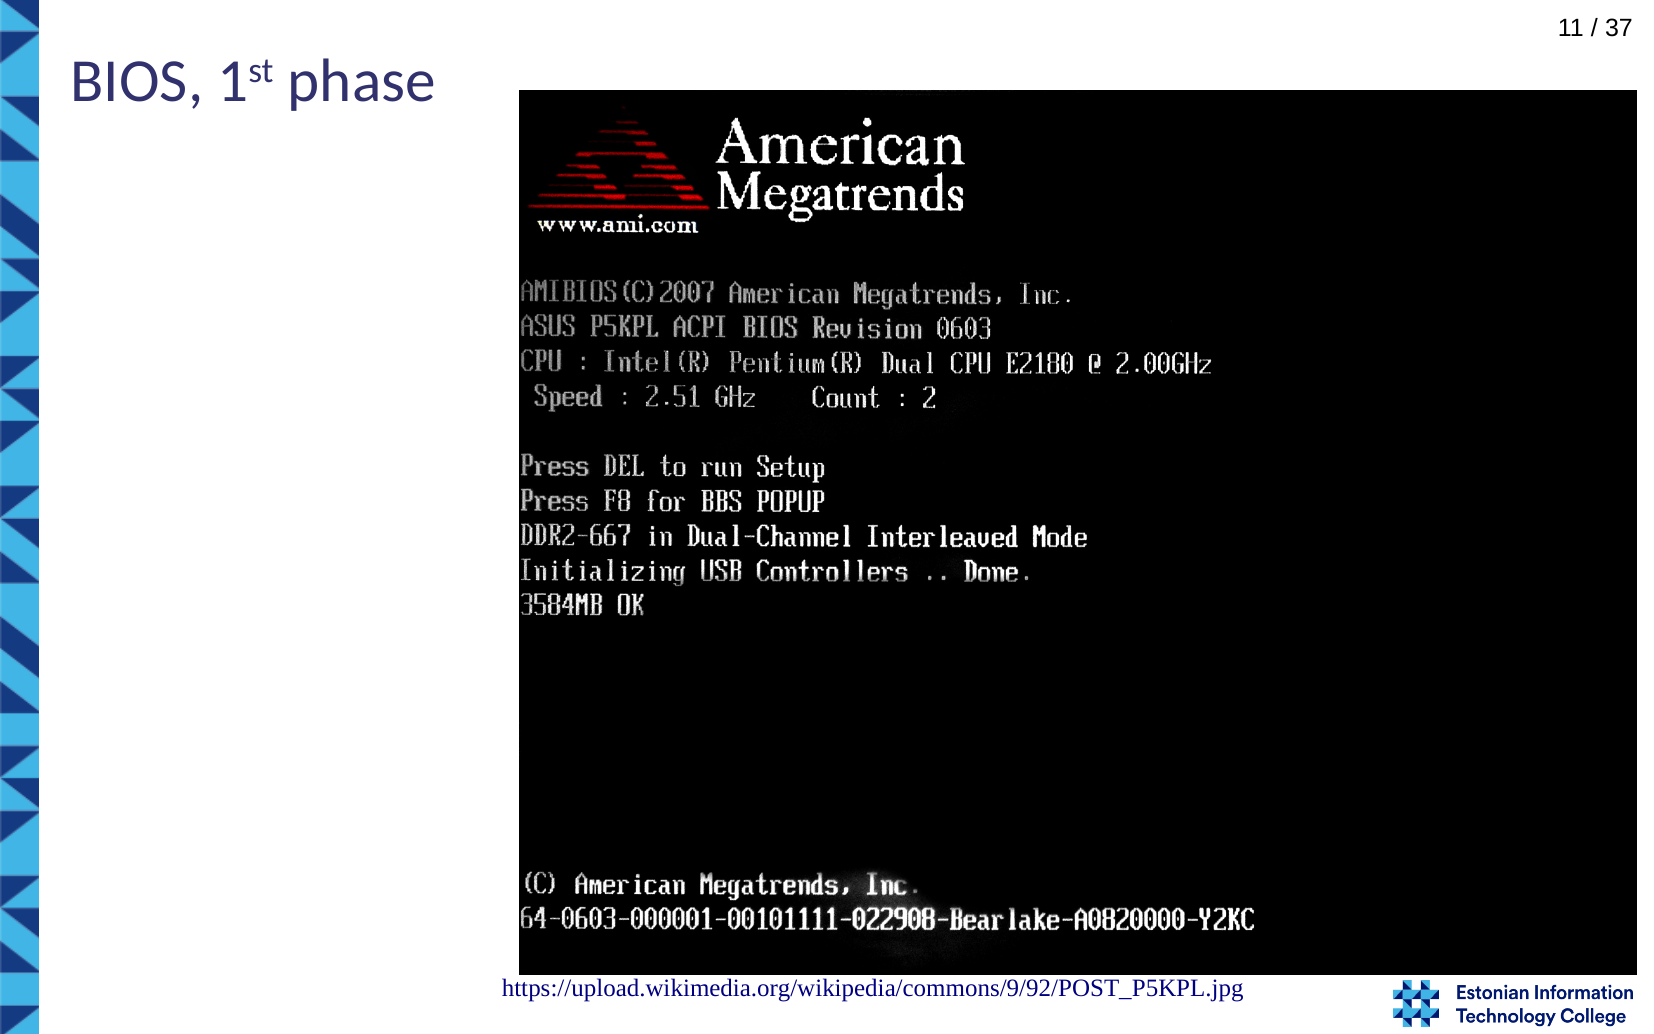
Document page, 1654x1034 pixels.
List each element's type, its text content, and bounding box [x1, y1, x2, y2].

text_box https://upload.wikimedia.org/wikipedia/commons/9/92/POST_P5KPL.jpg [501, 974, 1270, 1003]
title BIOS, 1st phase [70, 41, 1630, 130]
picture [1393, 980, 1633, 1027]
picture [519, 90, 1637, 975]
